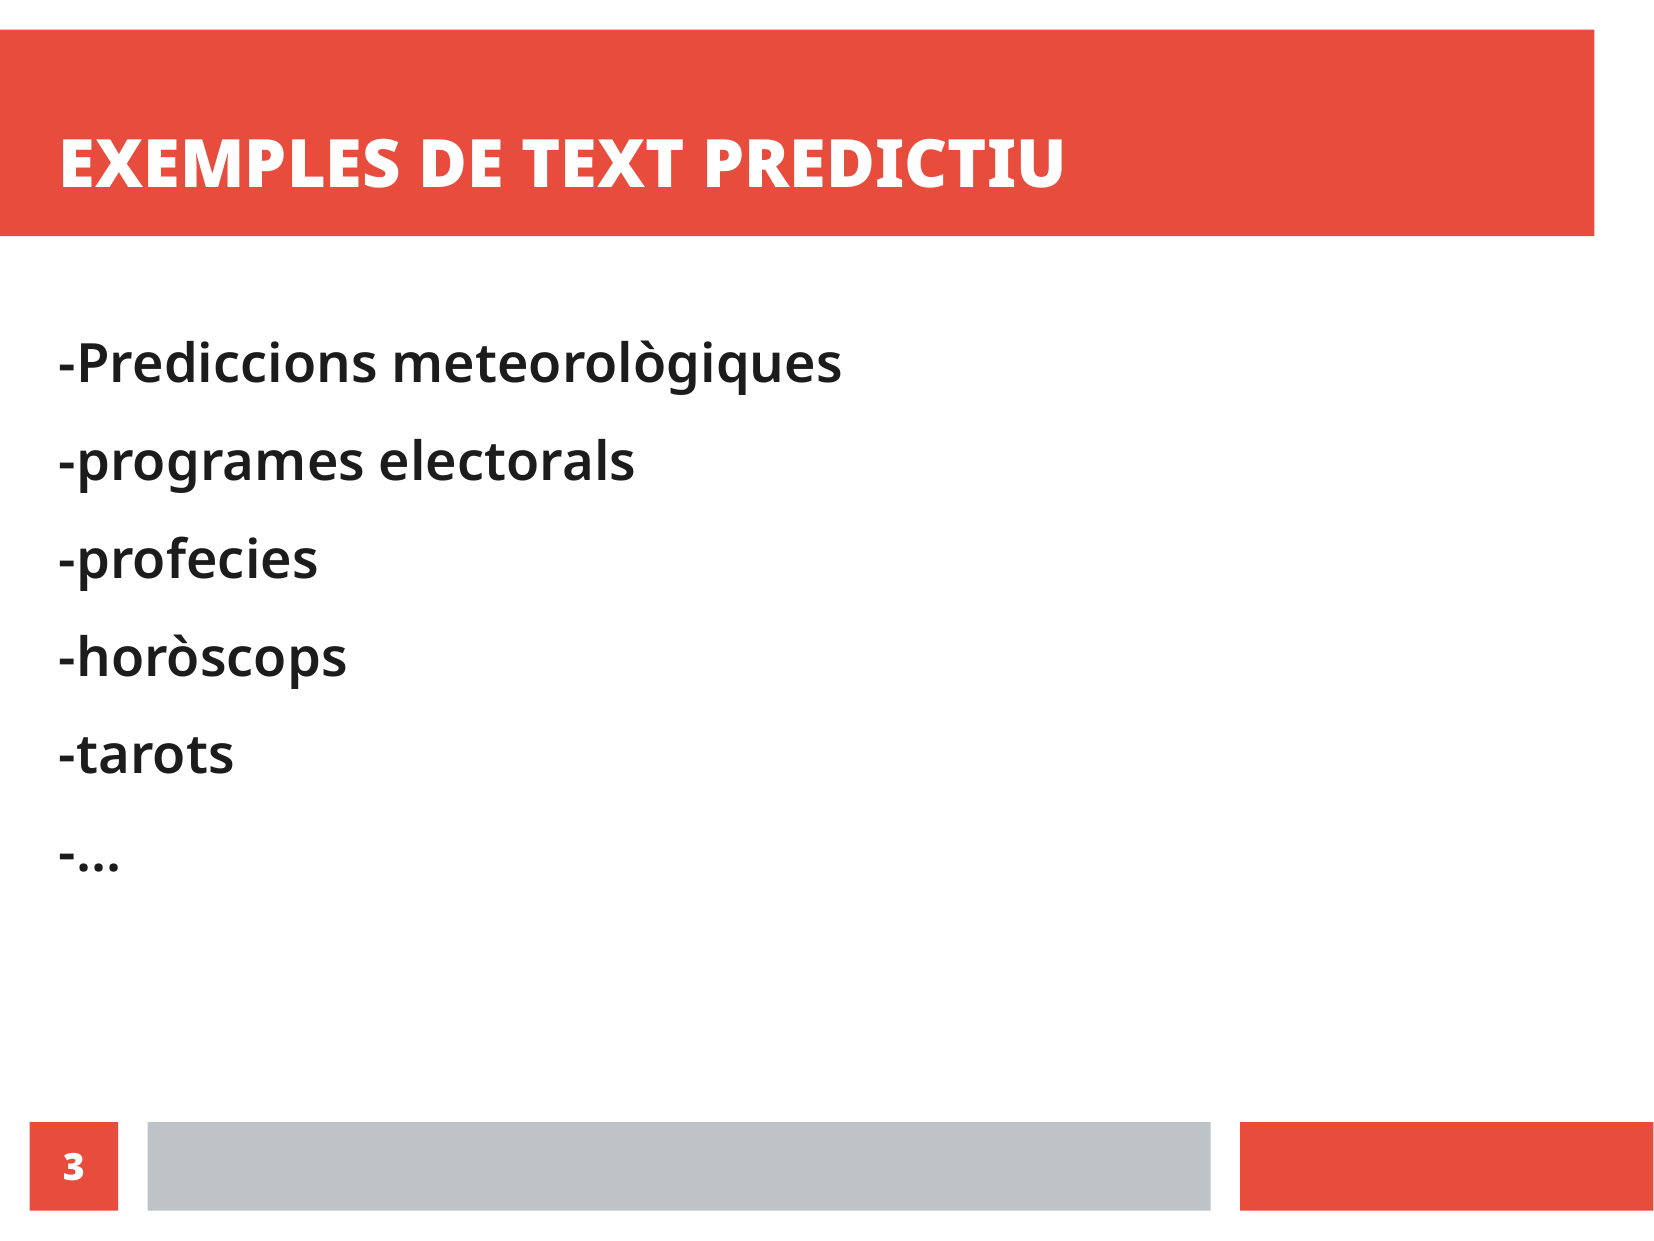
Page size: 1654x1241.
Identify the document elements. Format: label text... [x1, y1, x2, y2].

title EXEMPLES DE TEXT PREDICTIU [59, 59, 1595, 207]
list -Prediccions meteorològiques -programes electorals -profecies -horòscops -tarots -... [59, 324, 1565, 1093]
